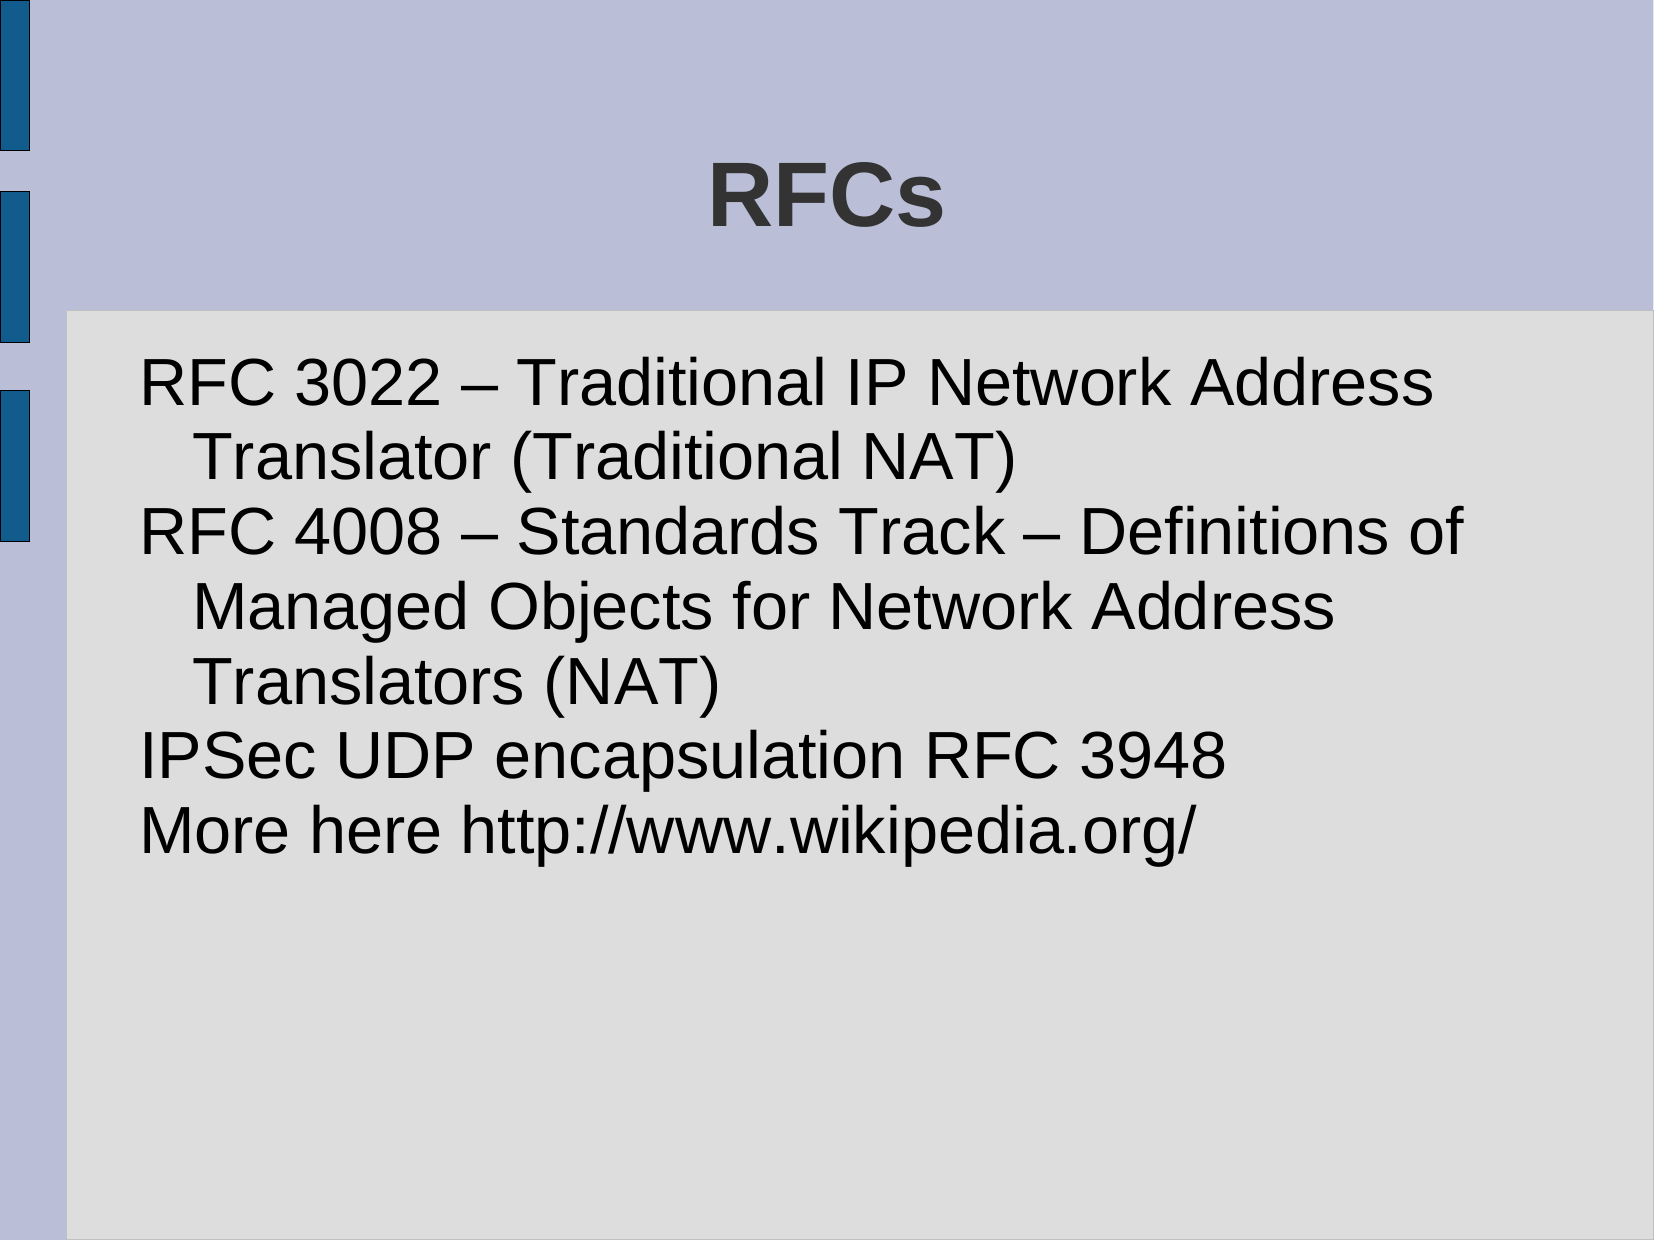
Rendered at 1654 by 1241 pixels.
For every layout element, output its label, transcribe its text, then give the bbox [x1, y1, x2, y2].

title RFCs [121, 91, 1534, 299]
list RFC 3022 – Traditional IP Network Address Translator (Traditional NAT) RFC 4008 – Standards Track – Definitions of Managed Objects for Network Address Translators (NAT) IPSec UDP encapsulation RFC 3948 More here http://www.wikipedia.org/ [121, 344, 1534, 1127]
